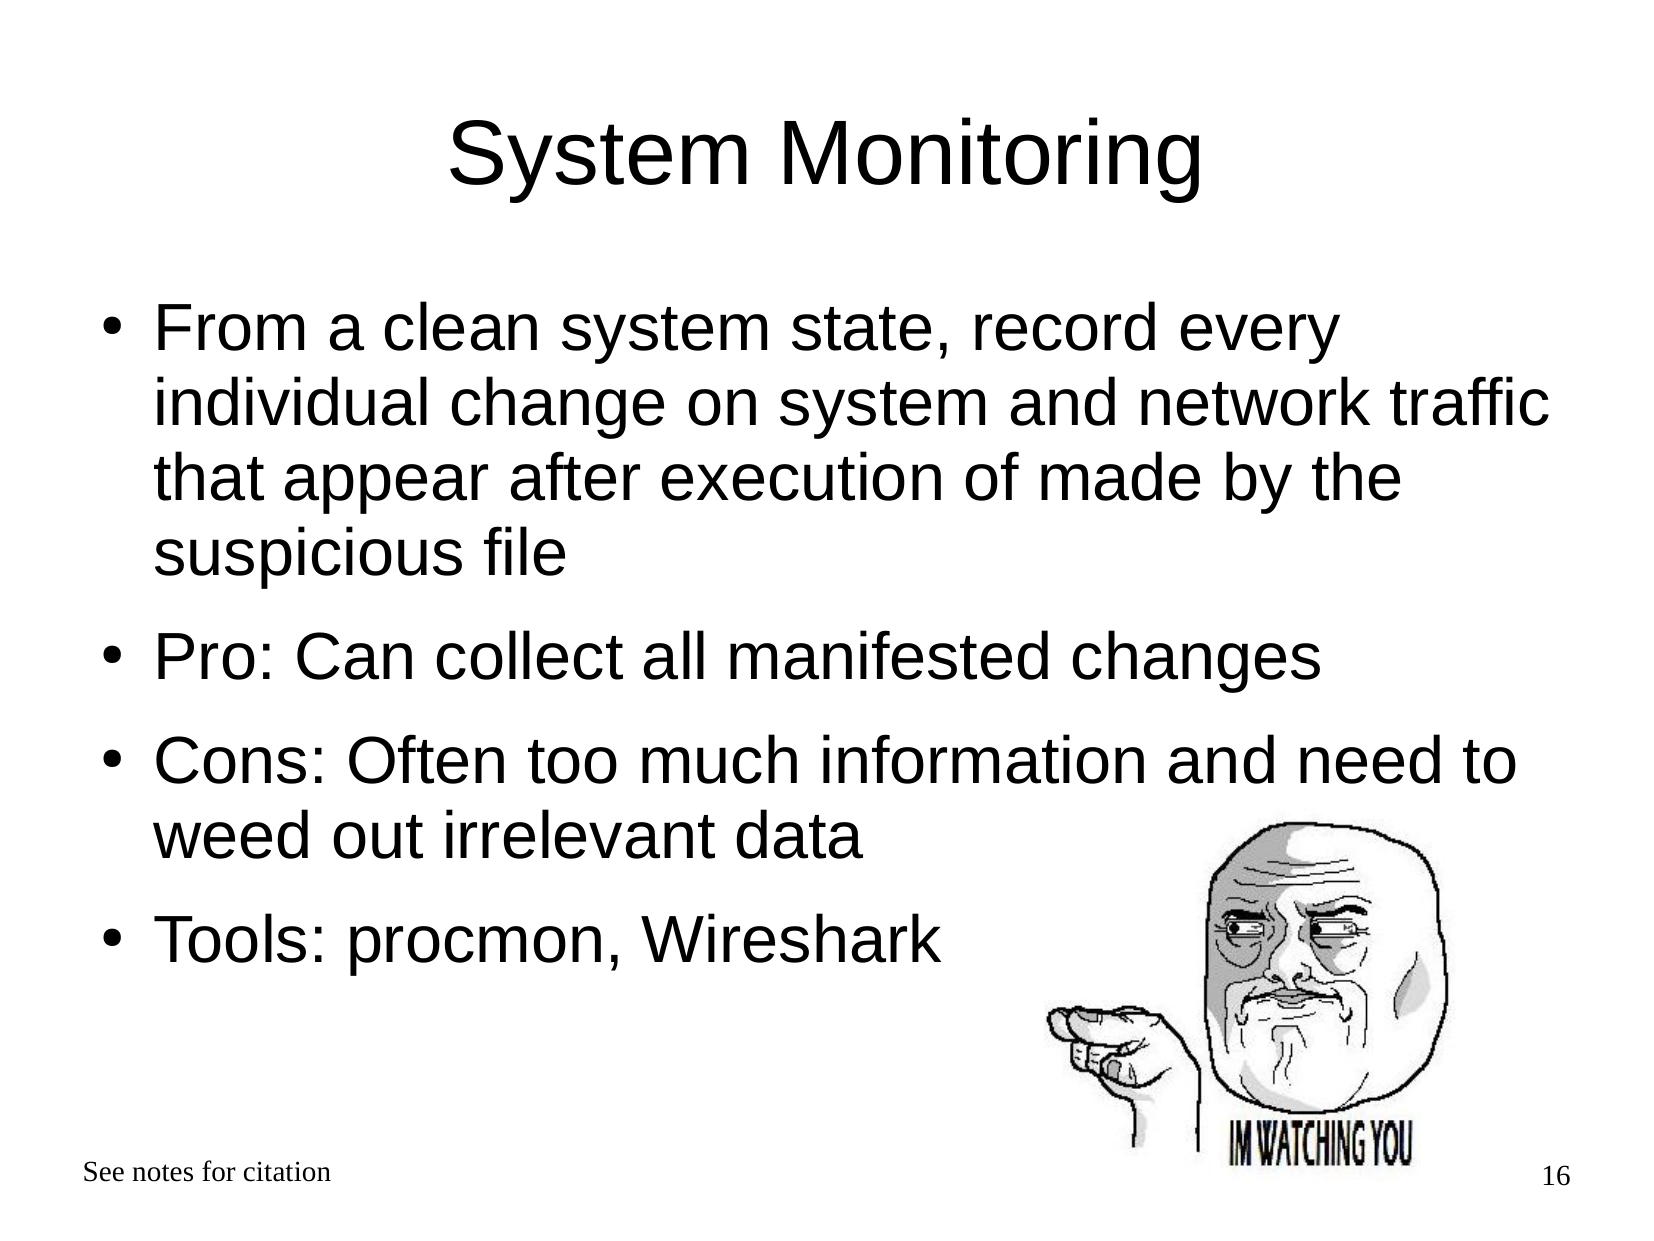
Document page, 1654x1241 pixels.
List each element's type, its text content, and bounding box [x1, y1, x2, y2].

picture [1044, 1126, 1541, 1235]
title System Monitoring [82, 49, 1571, 257]
list From a clean system state, record every individual change on system and network traffic that appear after execution of made by the suspicious file Pro: Can collect all manifested changes Cons: Often too much information and need to weed out irrelevant data Tools: procmon, Wireshark [82, 290, 1576, 1126]
